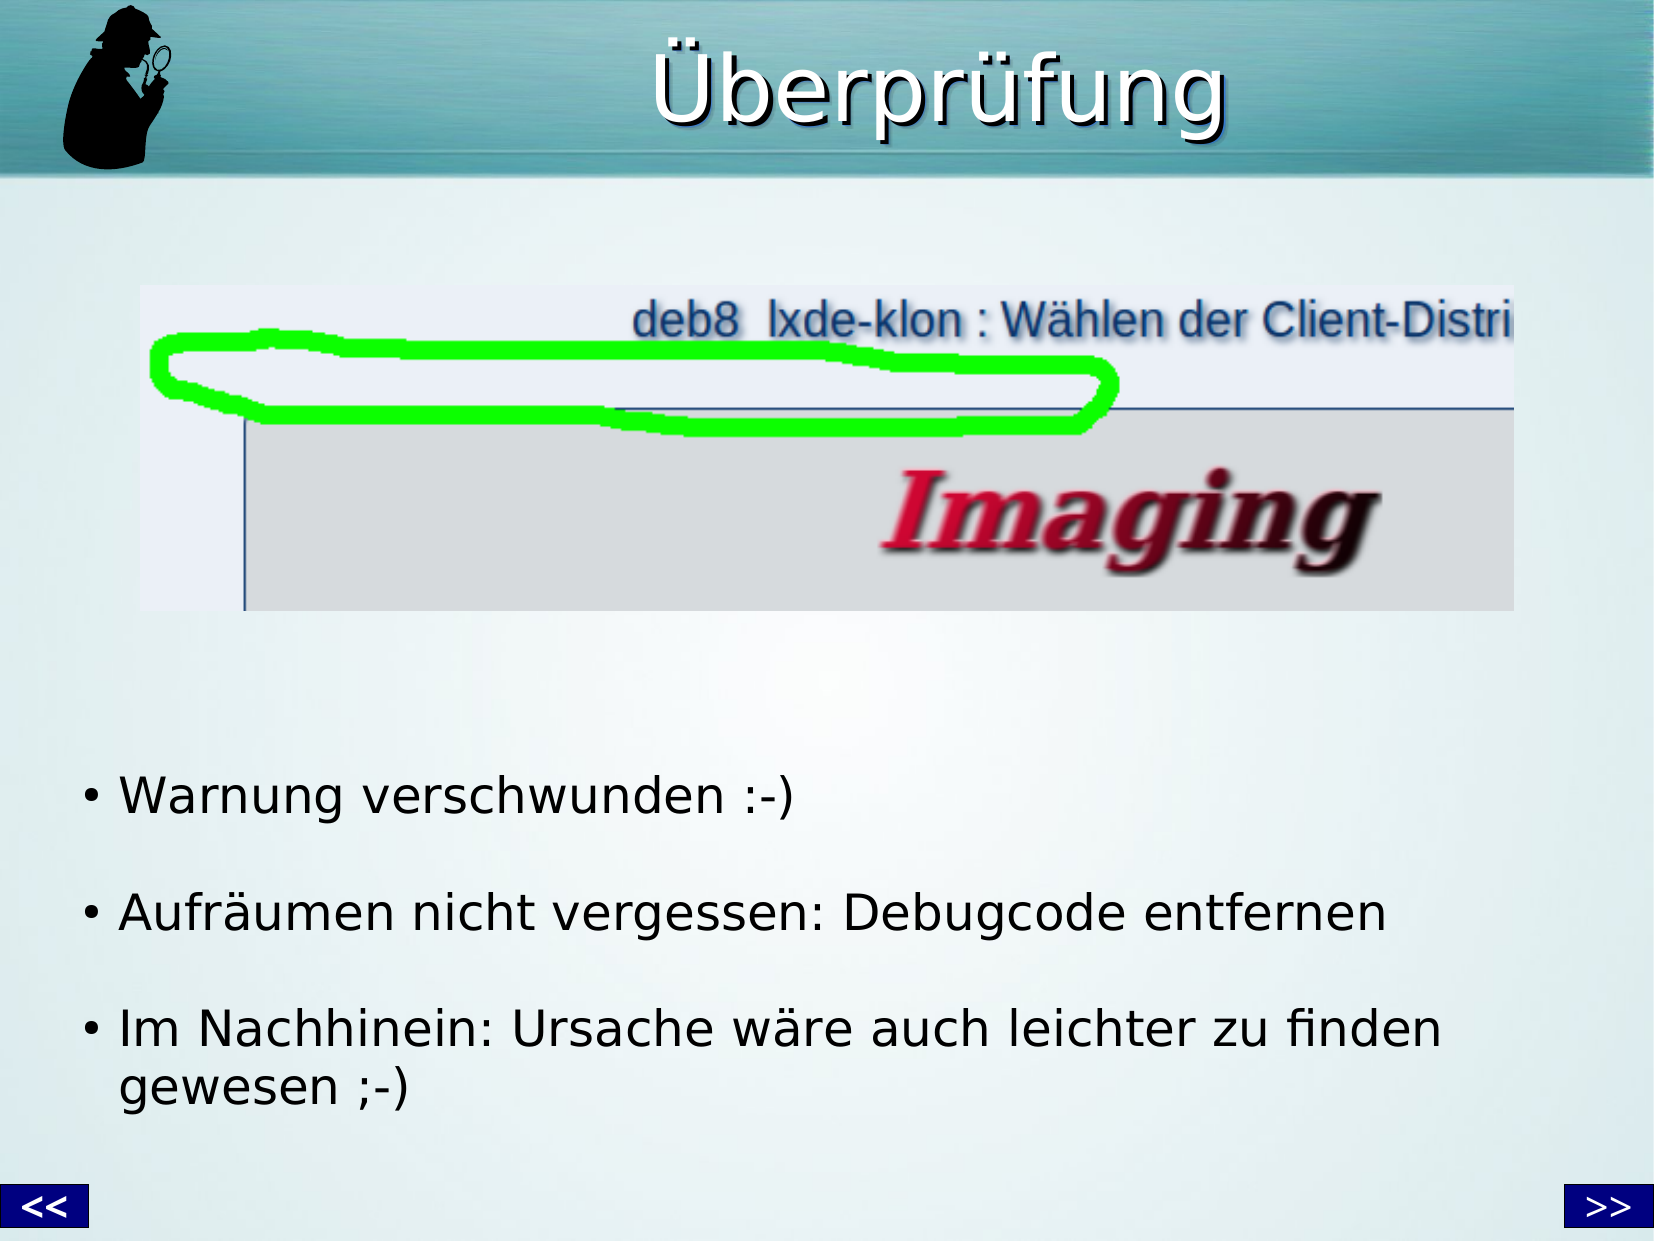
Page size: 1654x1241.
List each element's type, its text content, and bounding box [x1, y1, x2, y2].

title Überprüfung [224, 2, 1654, 178]
picture [0, 0, 1654, 1241]
text_box Warnung verschwunden :-) Aufräumen nicht vergessen: Debugcode entfernen Im Nachhinein: Ursache wäre auch leichter zu finden gewesen ;-) [47, 744, 1595, 1140]
